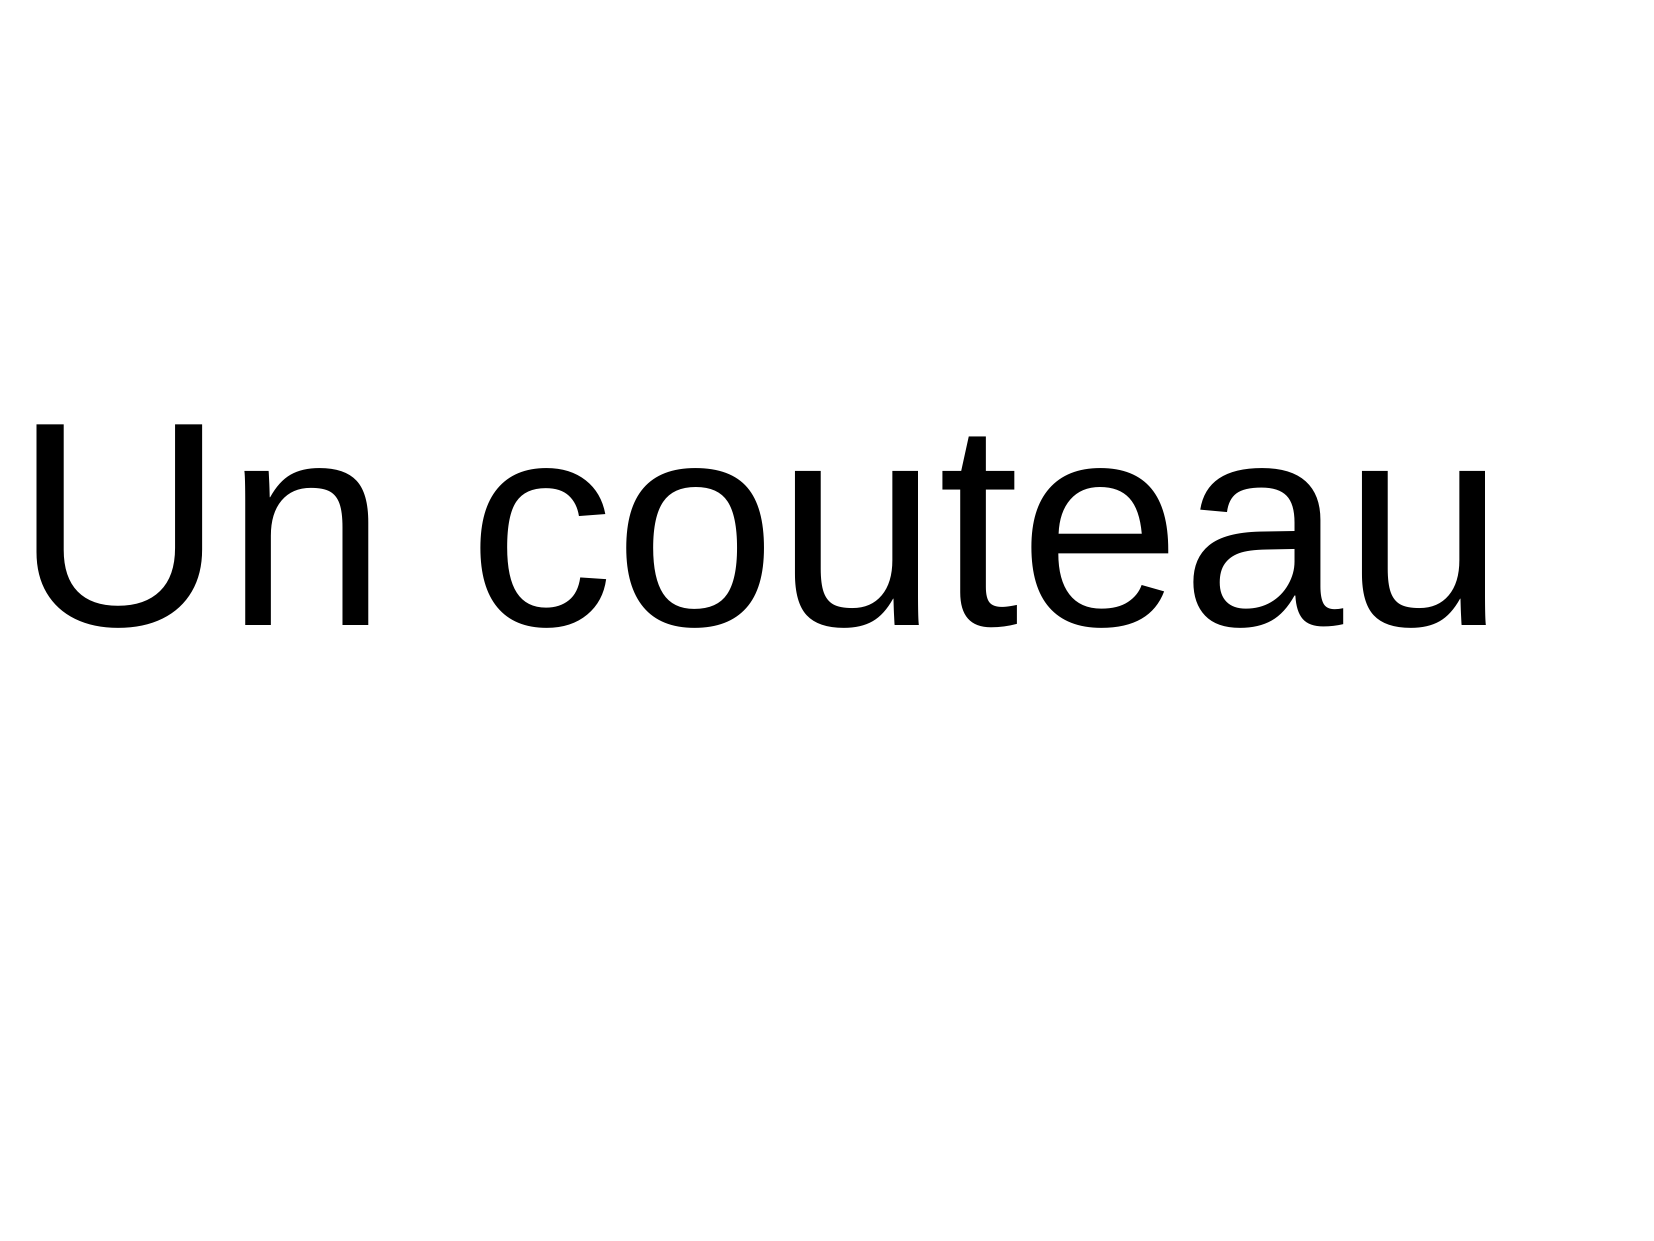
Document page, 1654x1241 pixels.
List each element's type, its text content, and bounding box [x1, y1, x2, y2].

text_box Un couteau [0, 354, 1565, 1110]
